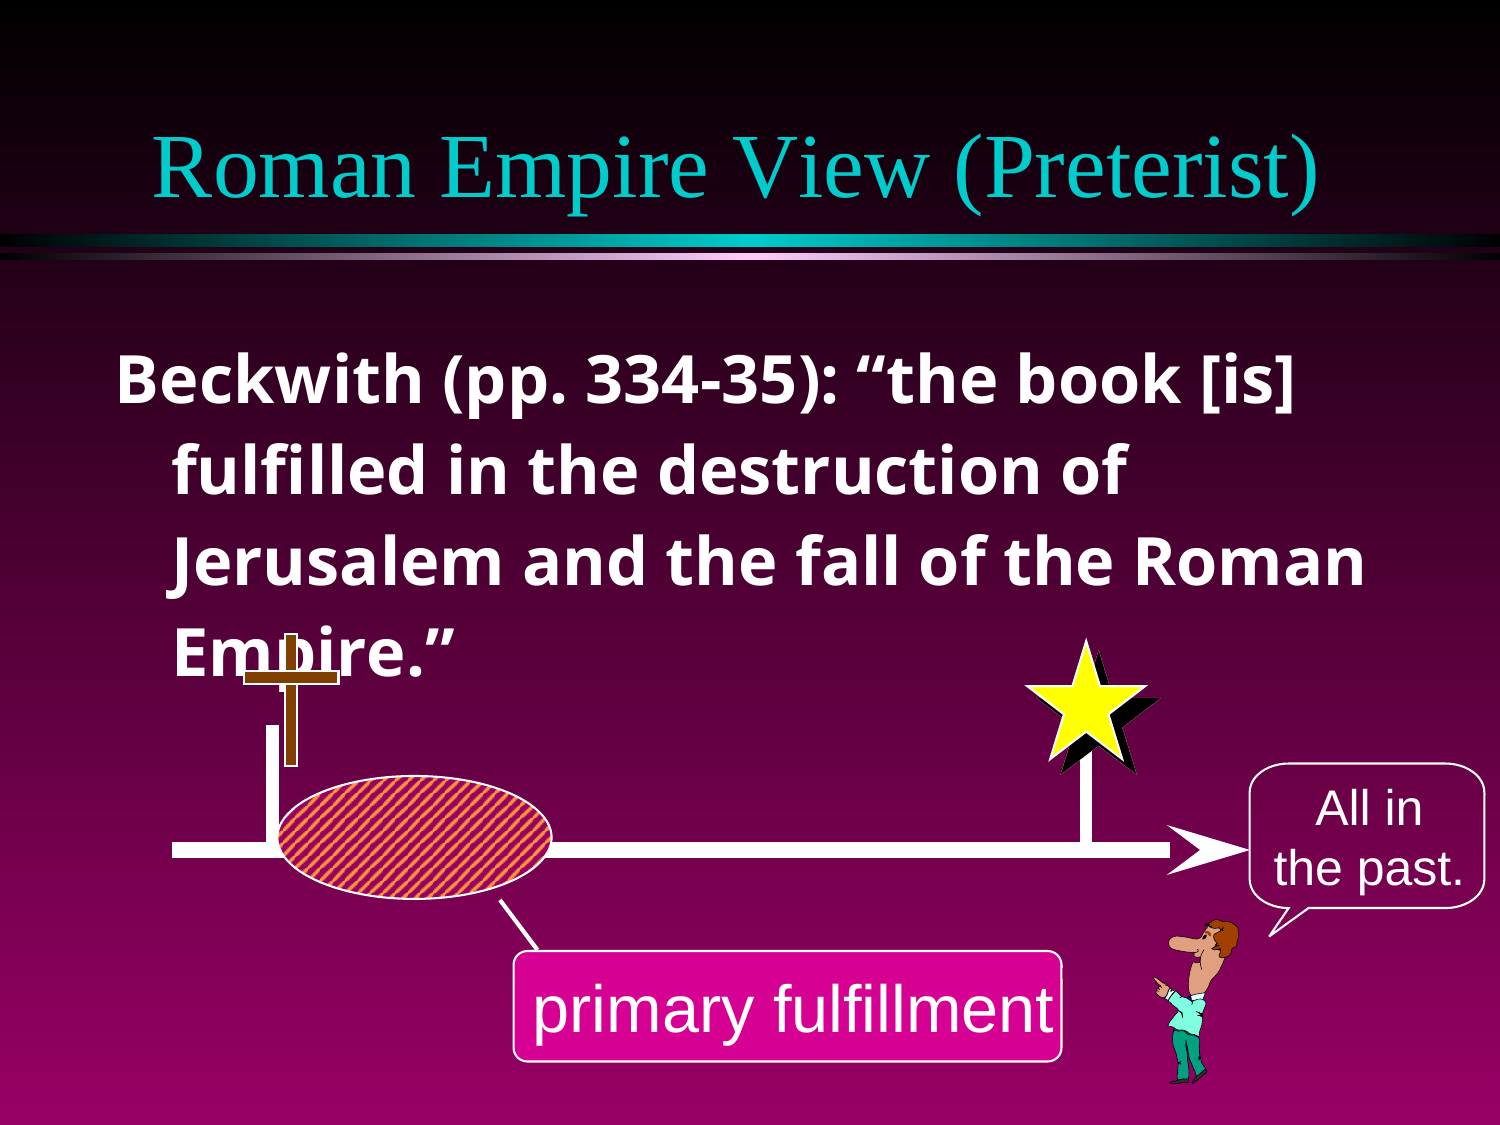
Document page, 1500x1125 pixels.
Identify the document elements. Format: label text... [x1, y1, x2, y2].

title Roman Empire View (Preterist) [52, 37, 1422, 225]
text_box [243, 633, 339, 767]
chart [1153, 918, 1240, 1085]
list Beckwith (pp. 334-35): “the book [is] fulfilled in the destruction of Jerusalem and the fall of the Roman Empire.” [99, 324, 1388, 663]
text_box [277, 775, 552, 899]
text_box [1027, 641, 1146, 760]
text_box All in the past. [1249, 763, 1485, 937]
text_box primary fulfillment [513, 951, 1062, 1062]
